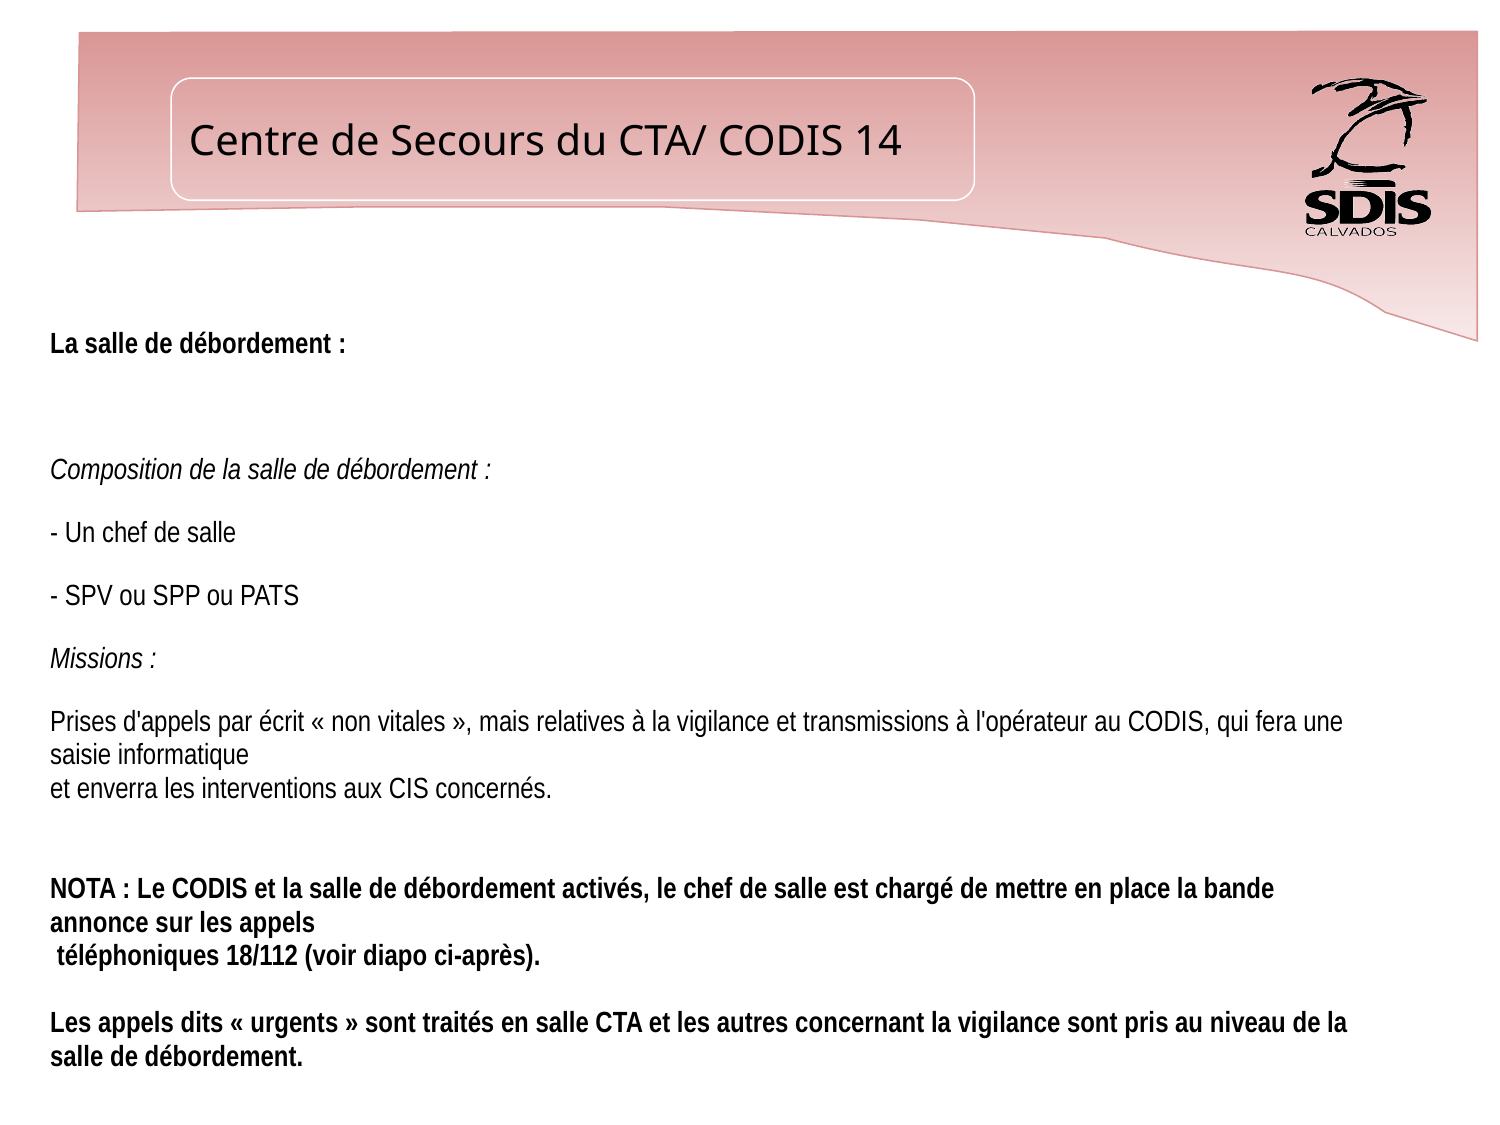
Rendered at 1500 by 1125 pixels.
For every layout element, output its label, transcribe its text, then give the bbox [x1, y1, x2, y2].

text_box [77, 31, 1478, 341]
text_box Centre de Secours du CTA/ CODIS 14 [171, 78, 975, 201]
text_box La salle de débordement : Composition de la salle de débordement : - Un chef de salle - SPV ou SPP ou PATS Missions : Prises d'appels par écrit « non vitales », mais relatives à la vigilance et transmissions à l'opérateur au CODIS, qui fera une saisie informatique et enverra les interventions aux CIS concernés. NOTA : Le CODIS et la salle de débordement activés, le chef de salle est chargé de mettre en place la bande annonce sur les appels téléphoniques 18/112 (voir diapo ci-après). Les appels dits « urgents » sont traités en salle CTA et les autres concernant la vigilance sont pris au niveau de la salle de débordement. [35, 318, 1382, 993]
picture [1305, 78, 1431, 236]
